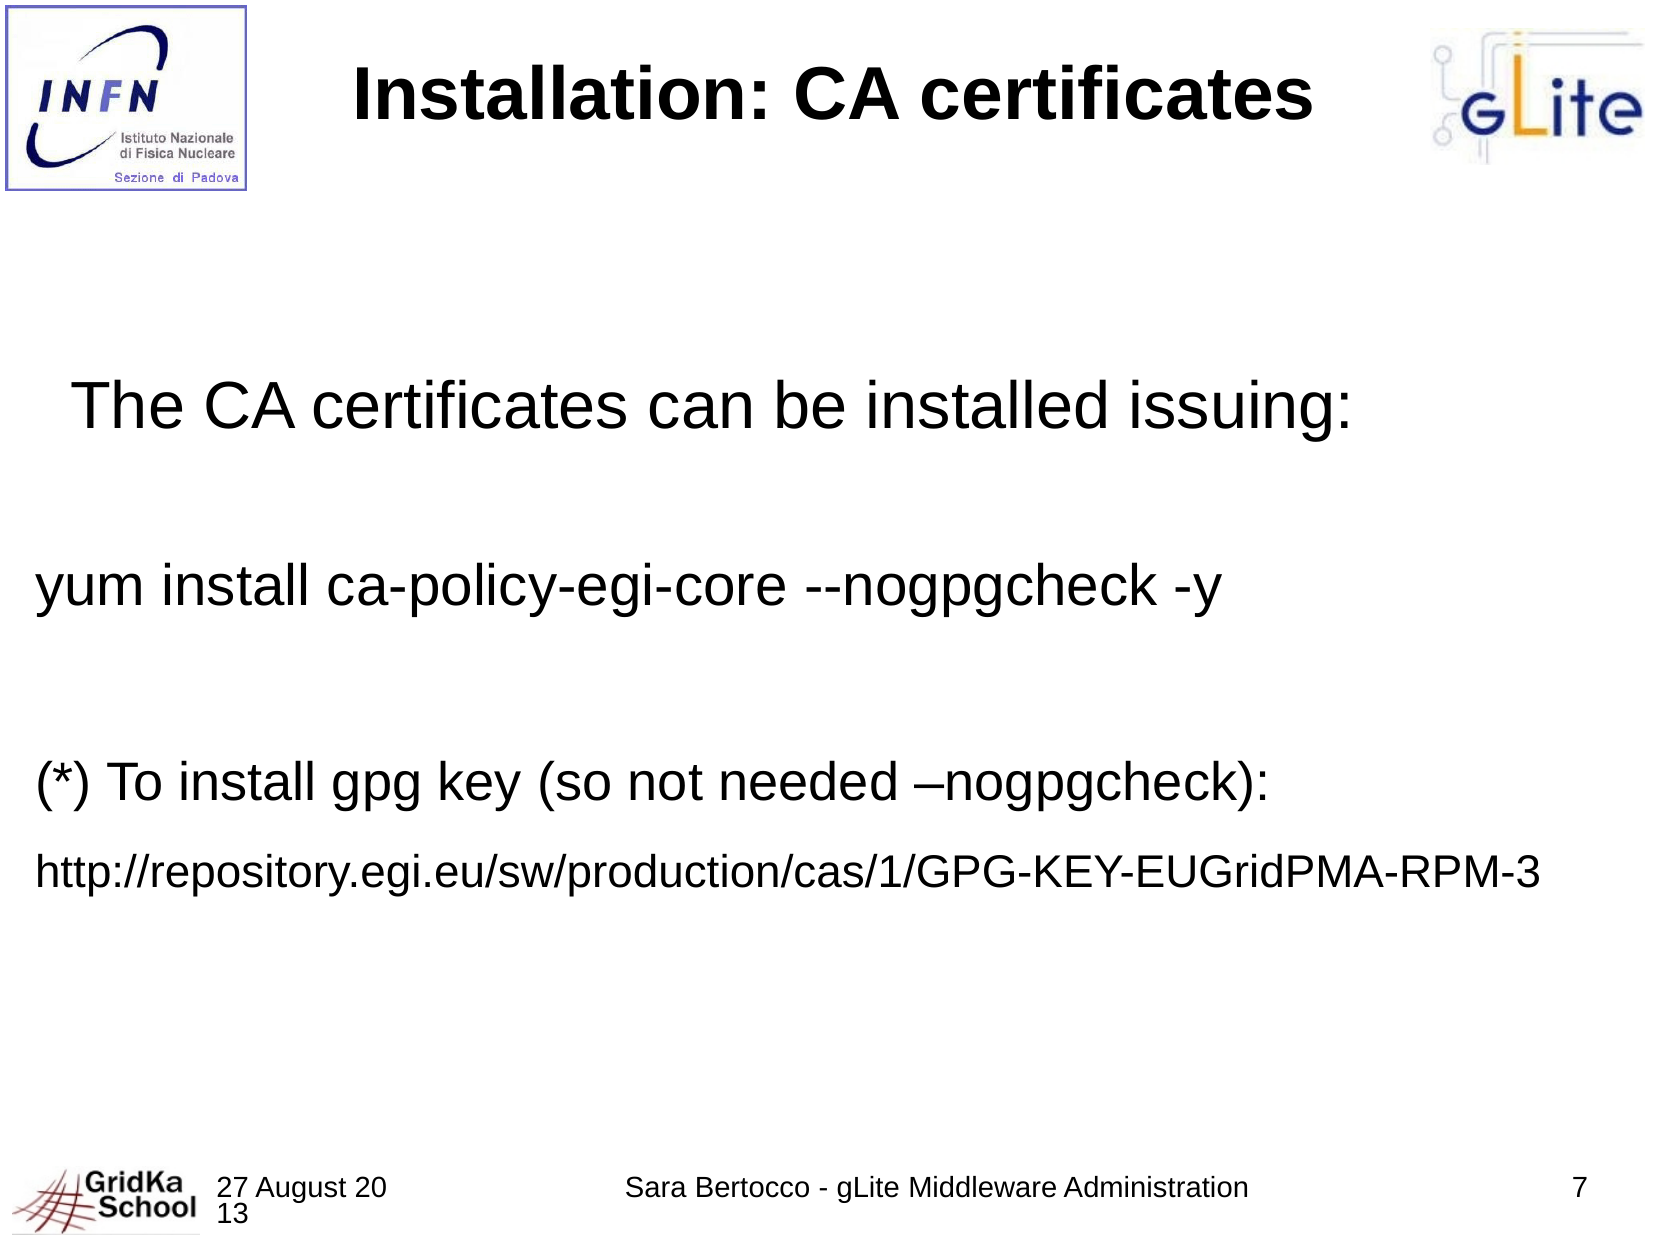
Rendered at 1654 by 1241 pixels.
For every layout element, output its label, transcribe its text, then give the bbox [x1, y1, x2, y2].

picture [12, 1166, 200, 1235]
title Installation: CA certificates [9, 0, 1633, 188]
text_box The CA certificates can be installed issuing: yum install ca-policy-egi-core --nogpgcheck -y (*) To install gpg key (so not needed –nogpgcheck): http://repository.egi.eu/sw/production/cas/1/GPG-KEY-EUGridPMA-RPM-3 [20, 360, 1645, 1010]
picture [1430, 28, 1645, 165]
picture [5, 5, 247, 191]
